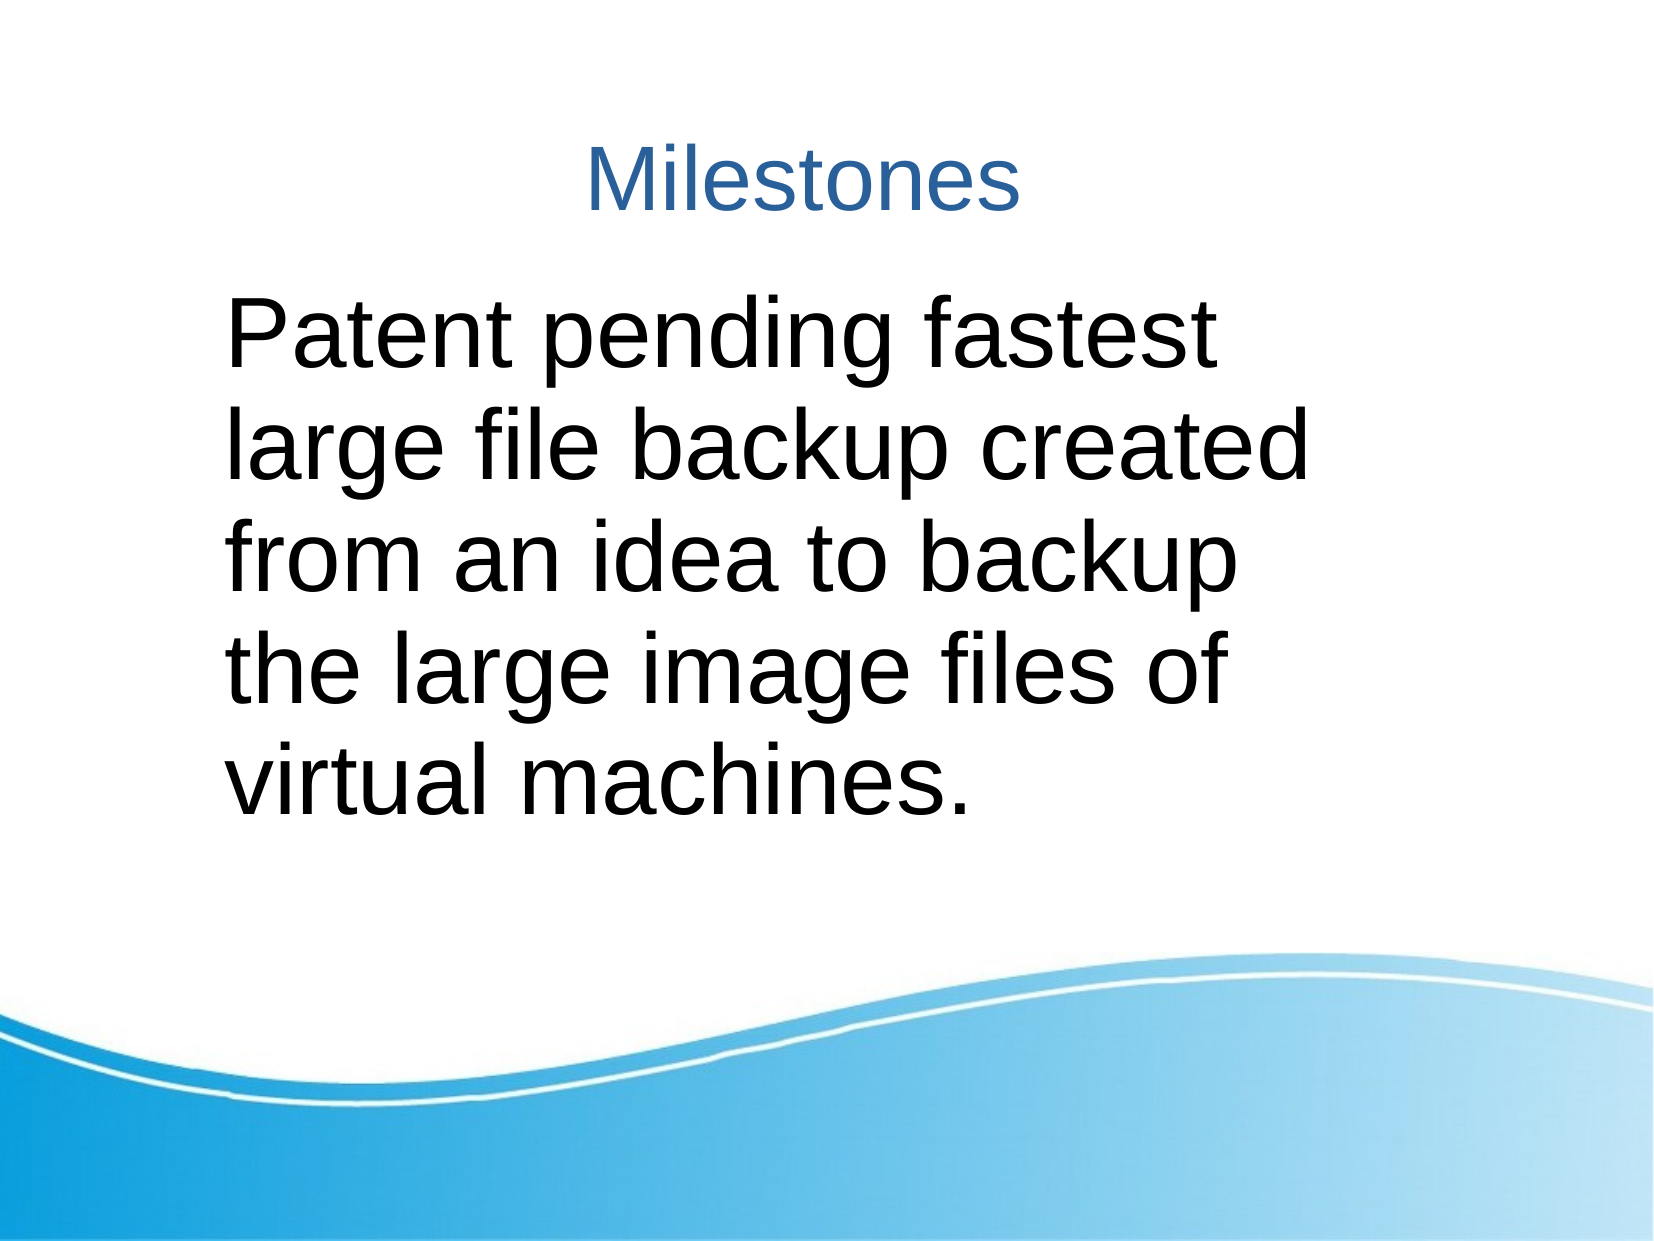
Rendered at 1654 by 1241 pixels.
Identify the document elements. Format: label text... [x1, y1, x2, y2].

picture [0, 952, 1654, 1241]
text_box Patent pending fastest large file backup created from an idea to backup the large image files of virtual machines. [210, 270, 1366, 956]
title Milestones [60, 75, 1549, 283]
